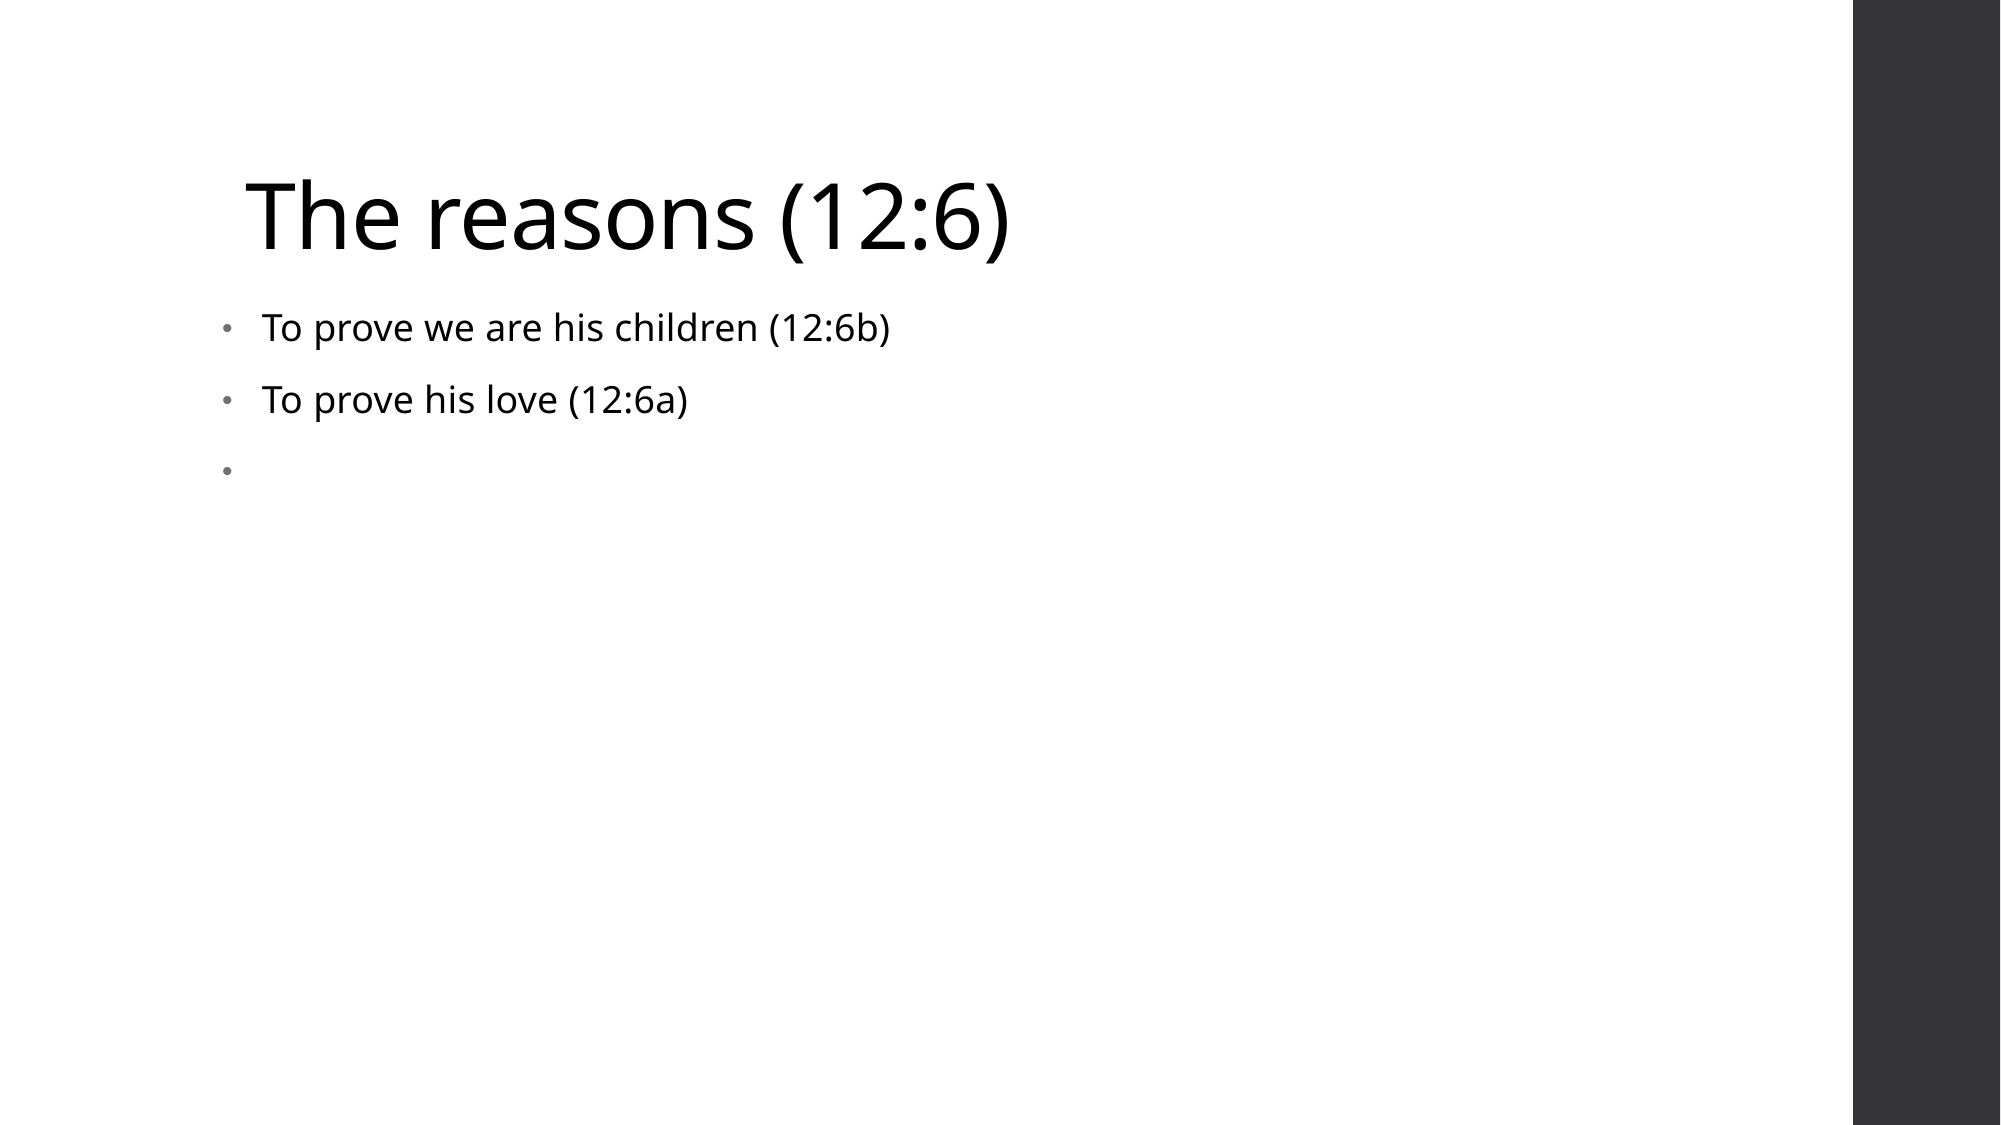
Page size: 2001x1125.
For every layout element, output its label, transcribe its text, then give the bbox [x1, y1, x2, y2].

list To prove we are his children (12:6b) To prove his love (12:6a) [206, 299, 1617, 1014]
title The reasons (12:6) [206, 60, 1797, 278]
